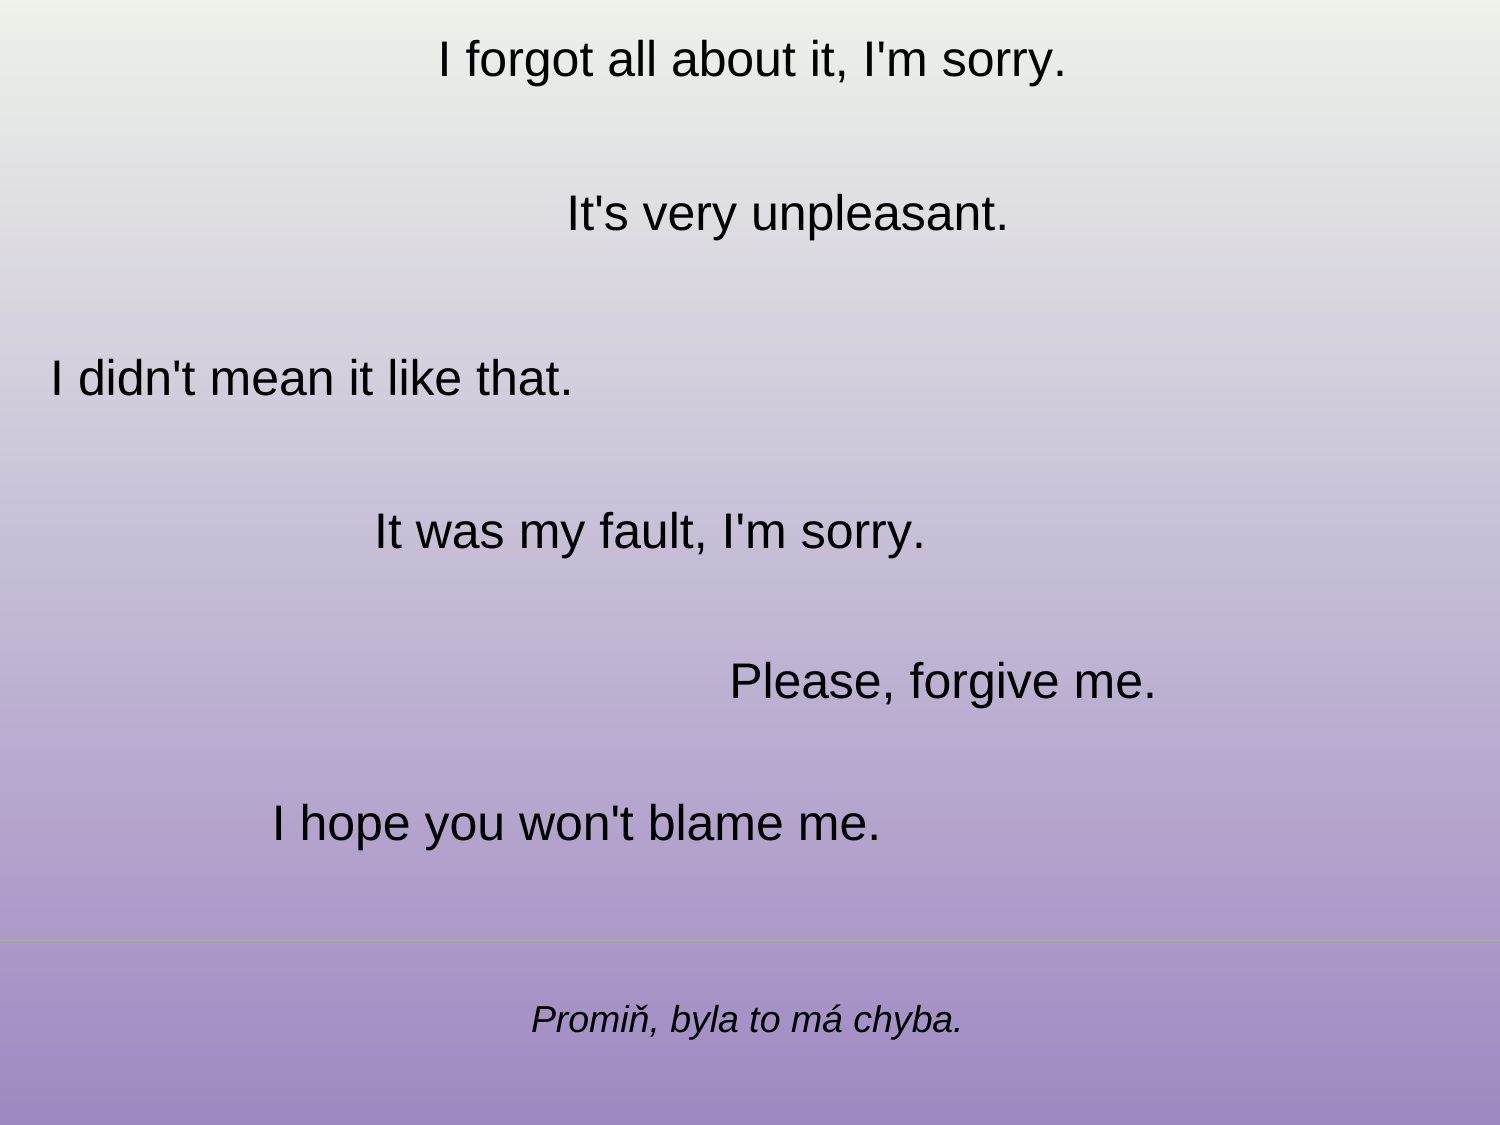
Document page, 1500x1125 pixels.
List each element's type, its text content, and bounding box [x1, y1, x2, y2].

text_box I forgot all about it, I'm sorry. [5, 18, 1500, 95]
text_box I hope you won't blame me. [257, 782, 897, 858]
text_box Please, forgive me. [714, 640, 1217, 716]
text_box I didn't mean it like that. [35, 337, 1500, 414]
text_box It's very unpleasant. [551, 172, 1025, 249]
text_box It was my fault, I'm sorry. [359, 491, 942, 567]
text_box Promiň, byla to má chyba. [516, 987, 979, 1049]
